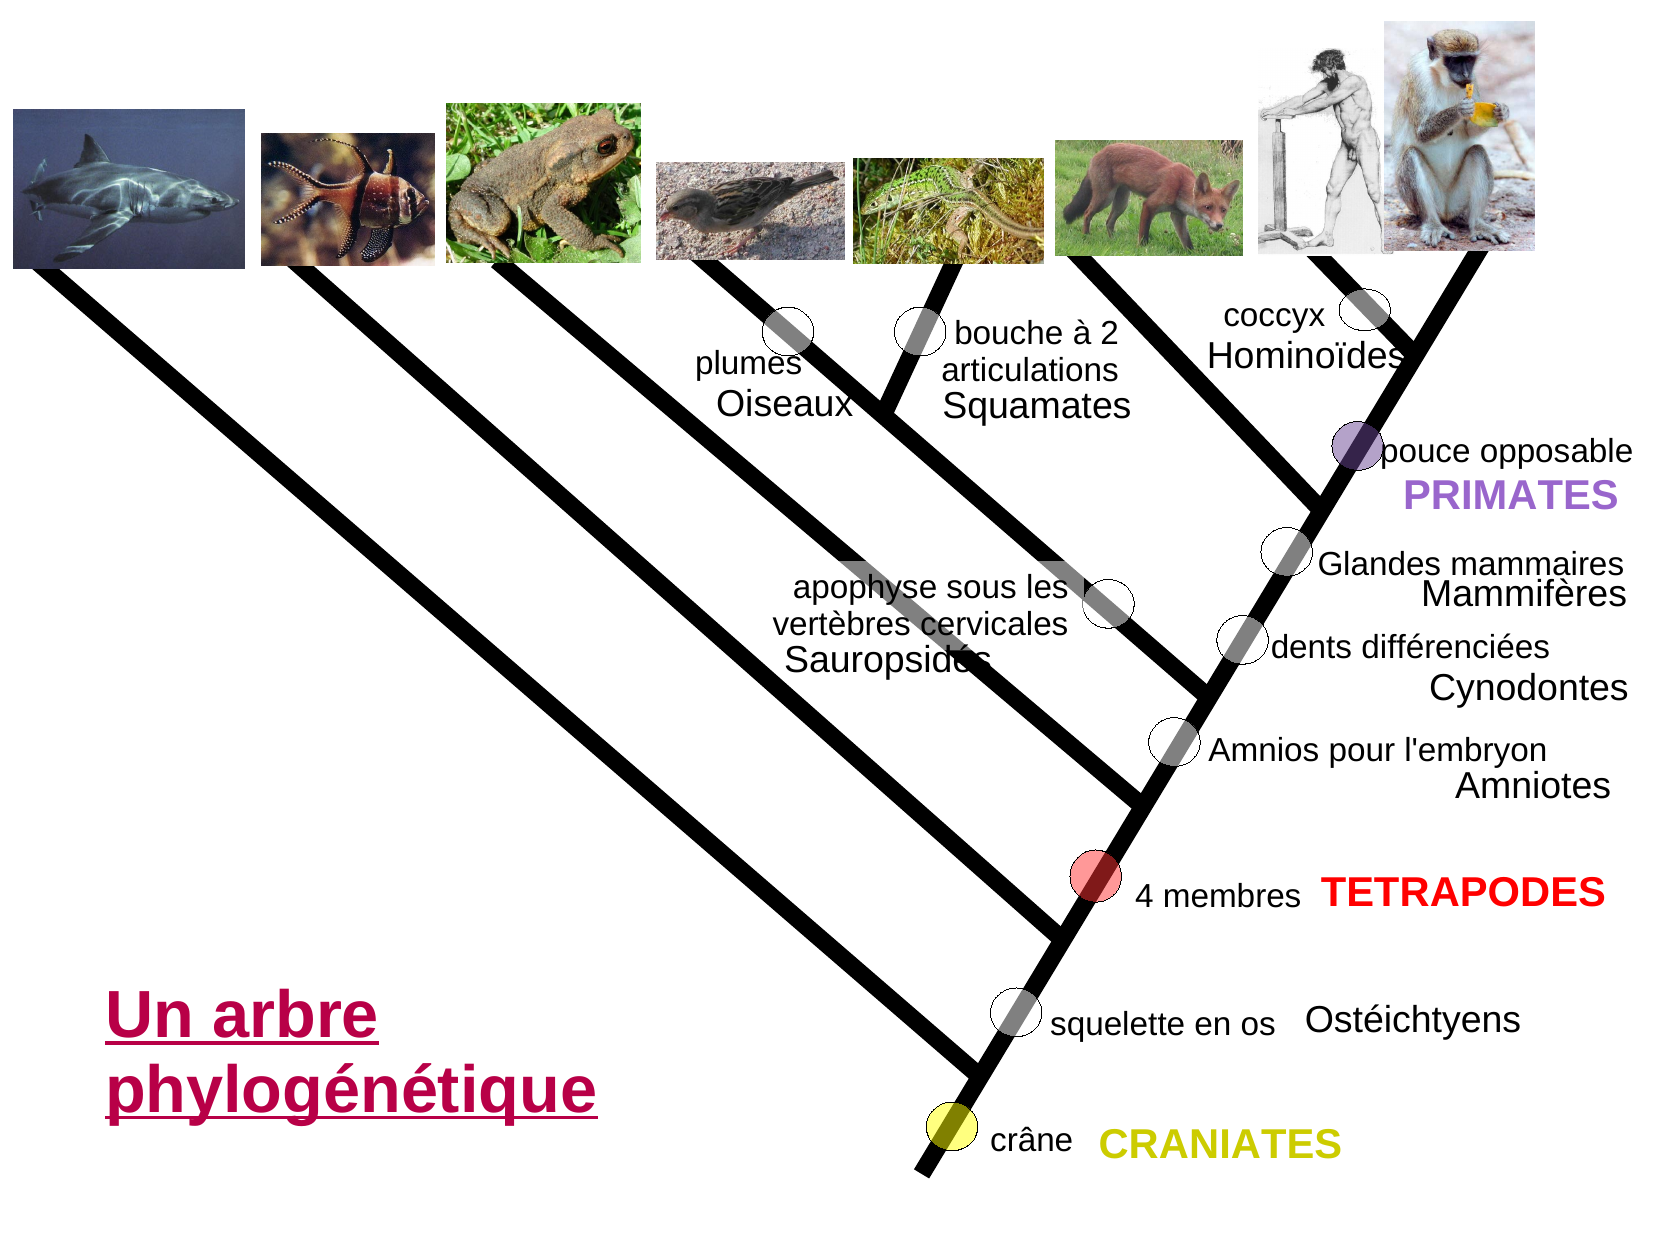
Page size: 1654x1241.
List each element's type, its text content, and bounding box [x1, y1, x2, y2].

picture [656, 162, 845, 260]
text_box Hominoïdes [1192, 326, 1431, 384]
text_box [1148, 717, 1191, 767]
text_box [1084, 579, 1135, 629]
text_box Sauropsidés [769, 631, 1010, 688]
text_box dents différenciées [1256, 621, 1623, 676]
text_box Mammifères [1406, 564, 1649, 622]
text_box bouche à 2 articulations [917, 307, 1134, 403]
text_box apophyse sous les vertèbres cervicales [757, 561, 1084, 651]
text_box [1331, 421, 1384, 471]
text_box [990, 987, 1037, 1037]
text_box [1069, 849, 1122, 903]
picture [1258, 21, 1535, 256]
text_box plumes [671, 337, 818, 397]
text_box Un arbre phylogénétique [90, 969, 614, 1134]
picture [1055, 140, 1243, 257]
text_box Amnios pour l'embryon [1183, 723, 1563, 780]
text_box [926, 1102, 978, 1151]
text_box TETRAPODES [1306, 861, 1627, 936]
text_box CRANIATES [1083, 1113, 1405, 1188]
text_box Squamates [927, 376, 1158, 434]
picture [446, 103, 641, 263]
text_box coccyx [1194, 289, 1341, 326]
text_box 4 membres [1115, 870, 1306, 923]
text_box [1260, 527, 1308, 572]
text_box [1341, 288, 1391, 326]
text_box Ostéichtyens [1290, 991, 1577, 1056]
text_box [762, 307, 814, 337]
picture [13, 109, 245, 269]
text_box pouce opposable [1360, 424, 1654, 477]
text_box [894, 307, 946, 356]
text_box PRIMATES [1388, 464, 1639, 535]
text_box Cynodontes [1414, 659, 1645, 716]
text_box Amniotes [1440, 757, 1627, 815]
text_box crâne [975, 1113, 1083, 1167]
text_box [1216, 615, 1259, 665]
text_box squelette en os [1035, 997, 1290, 1056]
text_box Glandes mammaires [1272, 537, 1640, 592]
picture [853, 158, 1044, 264]
picture [261, 133, 435, 266]
text_box Oiseaux [701, 374, 888, 432]
